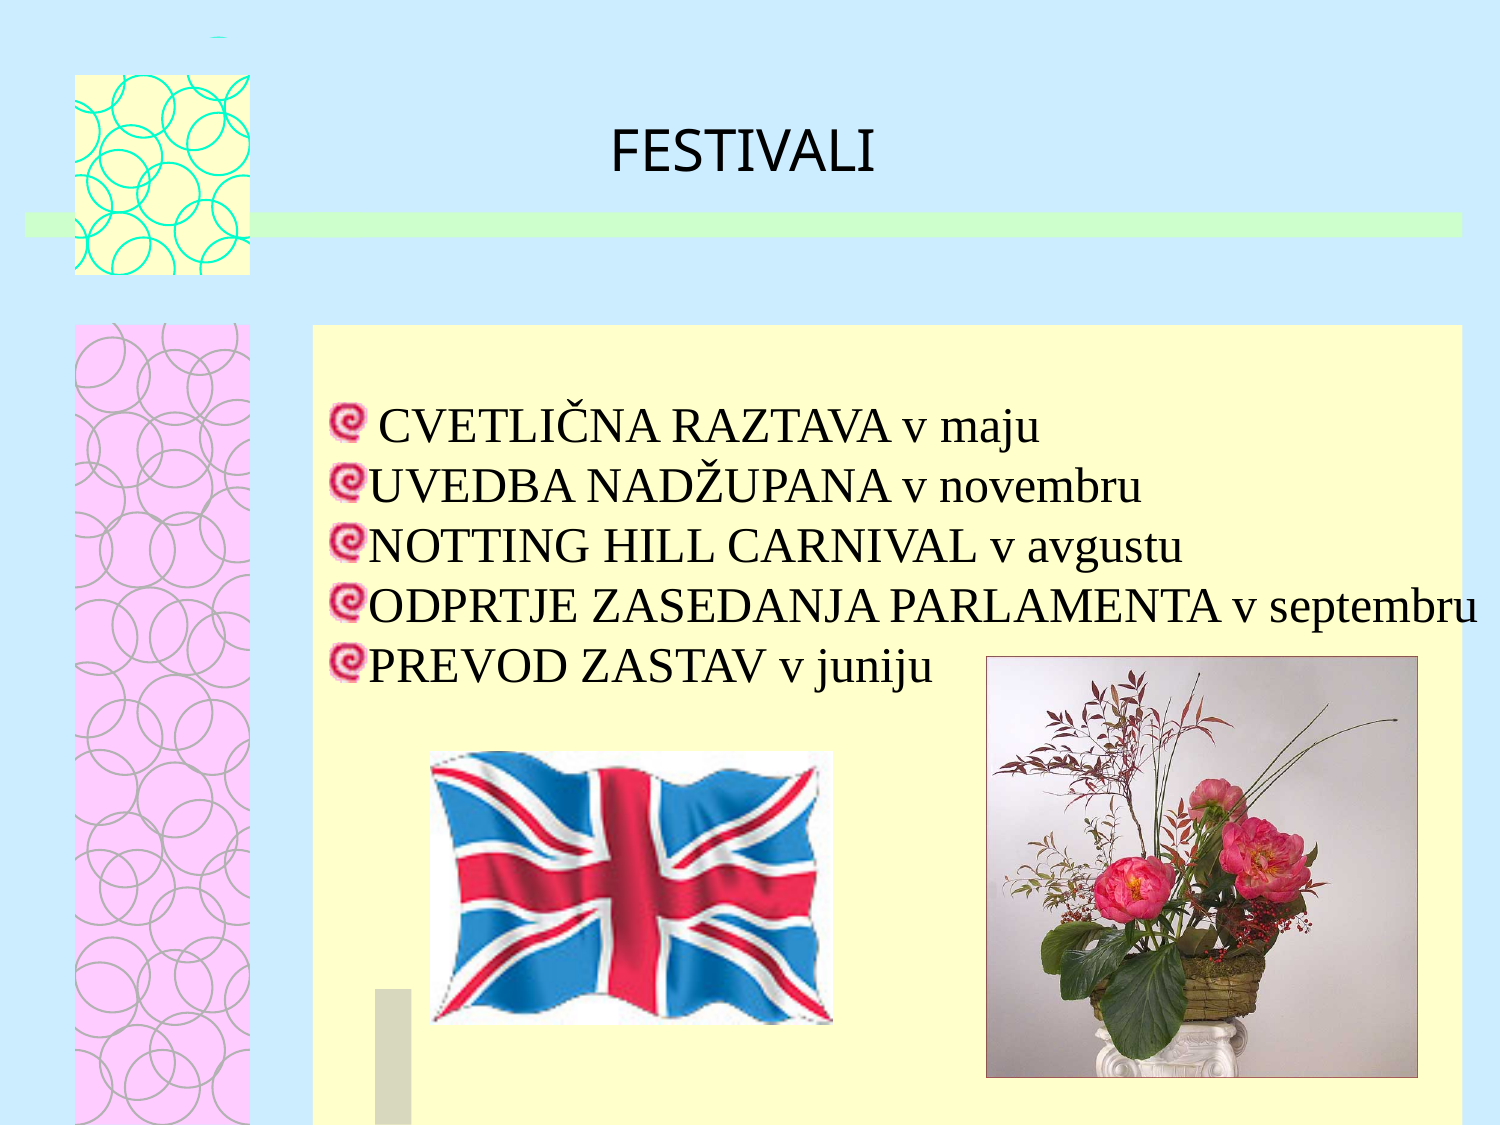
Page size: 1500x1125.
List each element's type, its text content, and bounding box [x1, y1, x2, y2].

text_box CVETLIČNA RAZTAVA v maju UVEDBA NADŽUPANA v novembru NOTTING HILL CARNIVAL v avgustu ODPRTJE ZASEDANJA PARLAMENTA v septembru PREVOD ZASTAV v juniju [314, 385, 1494, 701]
picture [329, 582, 370, 623]
picture [329, 642, 370, 683]
picture [986, 656, 1418, 1078]
picture [329, 522, 370, 563]
picture [329, 462, 370, 503]
picture [430, 751, 833, 1025]
text_box FESTIVALI [595, 106, 892, 191]
picture [329, 402, 370, 443]
